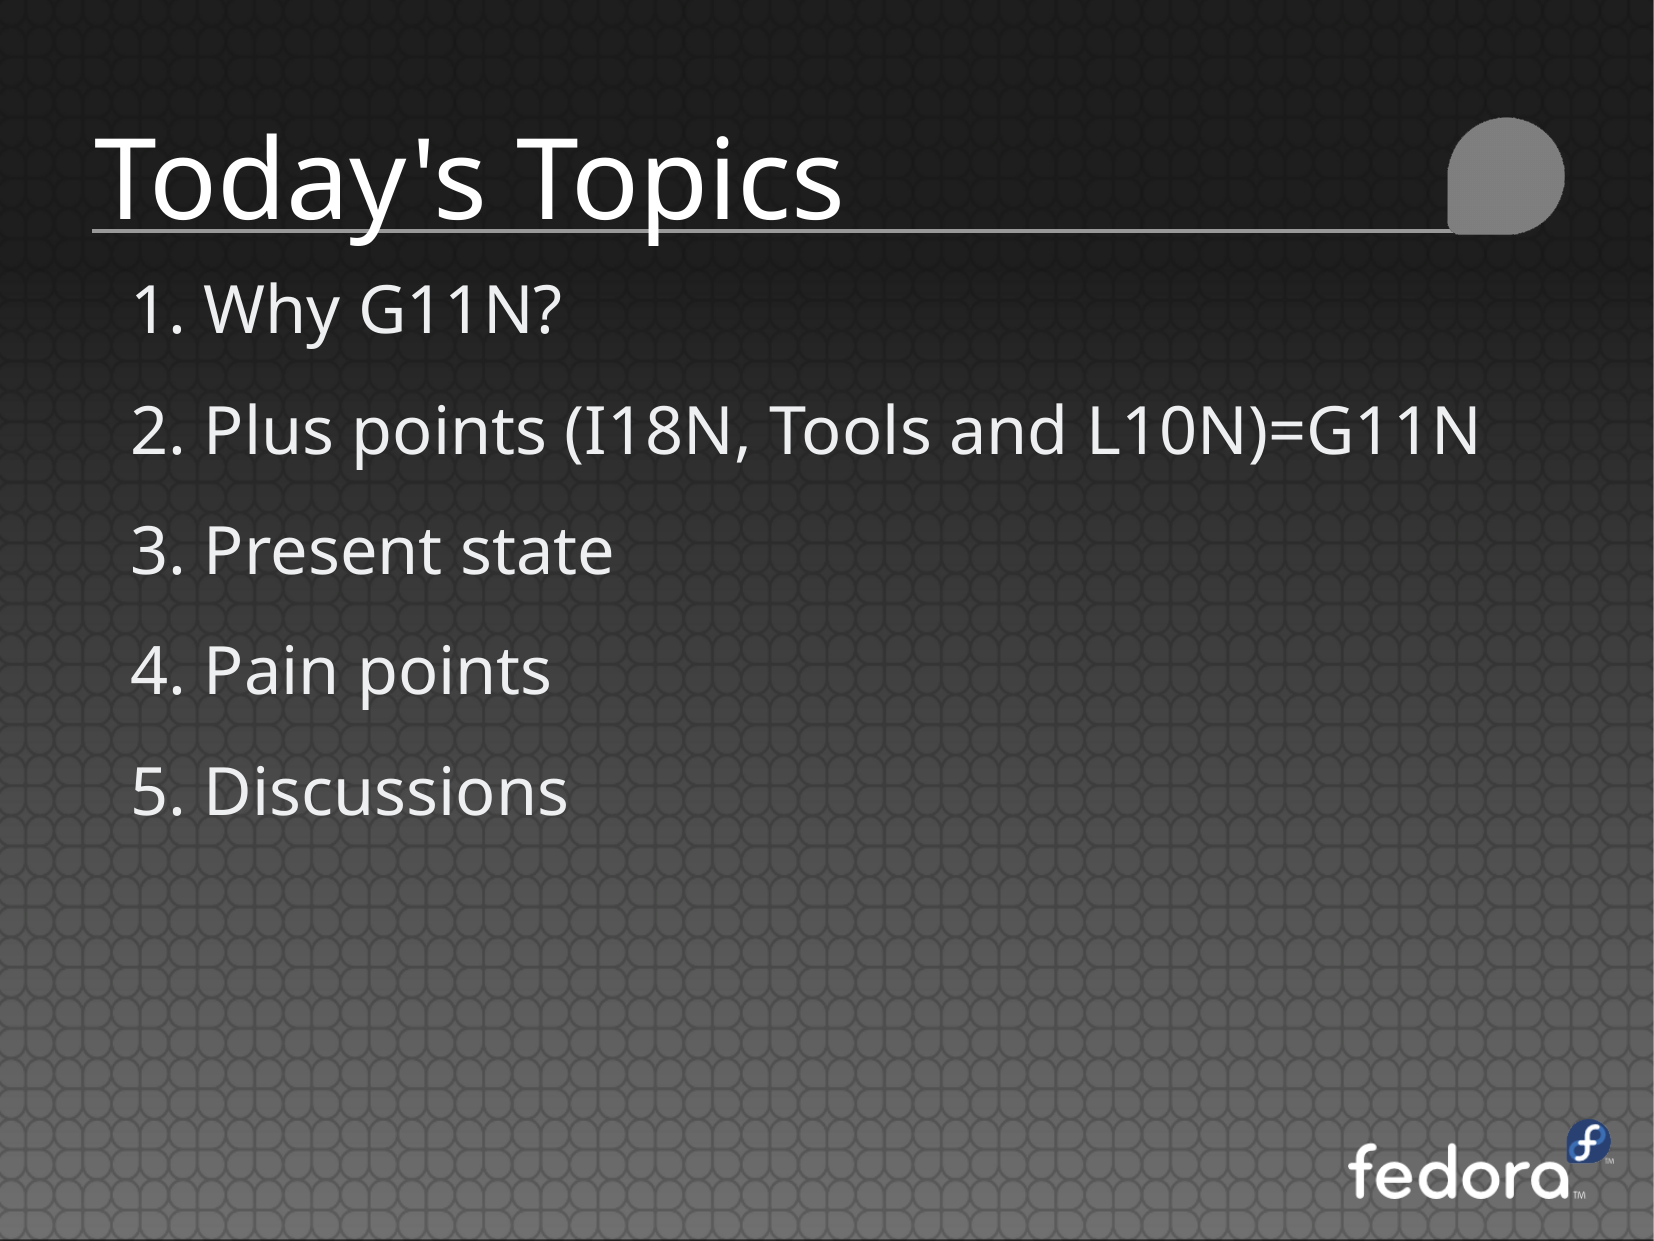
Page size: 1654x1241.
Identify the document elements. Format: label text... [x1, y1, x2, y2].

picture [0, 0, 1654, 1241]
title Today's Topics [94, 100, 1426, 251]
list Why G11N? Plus points (I18N, Tools and L10N)=G11N Present state Pain points Discussions [112, 262, 1501, 1212]
